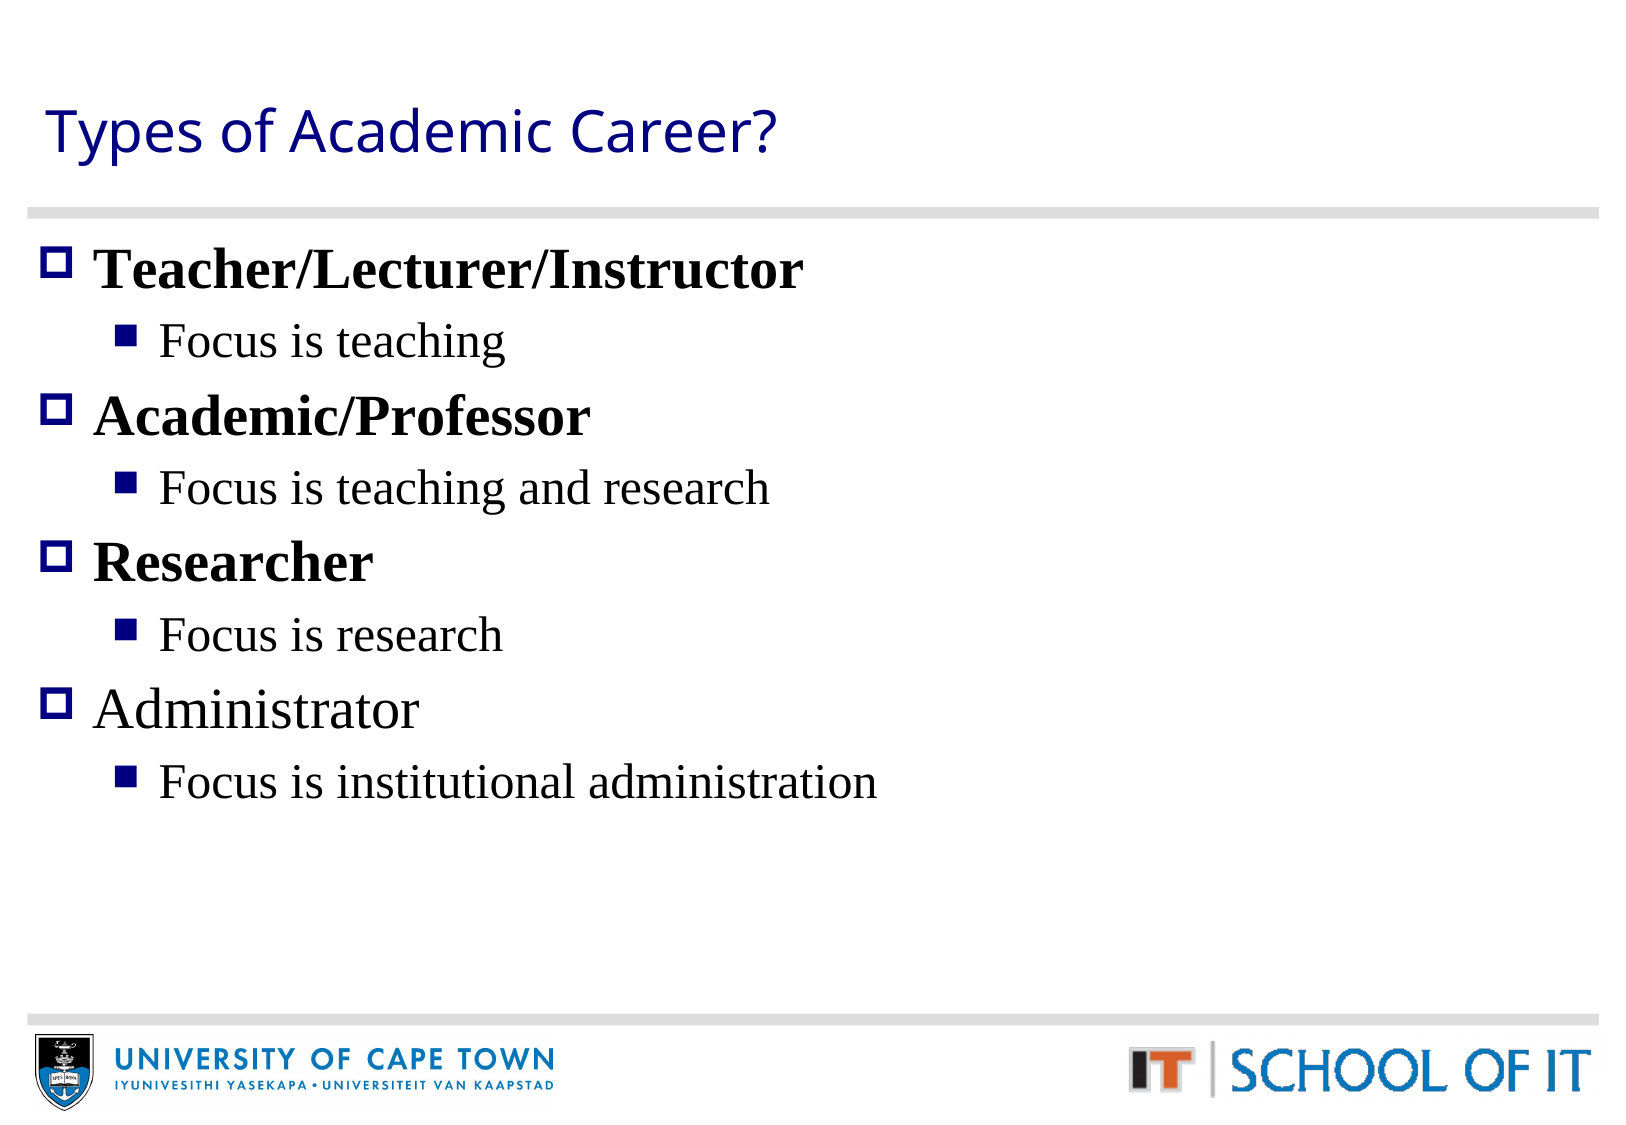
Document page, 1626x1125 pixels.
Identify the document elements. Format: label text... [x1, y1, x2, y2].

list Teacher/Lecturer/Instructor Focus is teaching Academic/Professor Focus is teaching and research Researcher Focus is research Administrator Focus is institutional administration [36, 236, 1579, 998]
title Types of Academic Career? [45, 66, 1583, 194]
picture [35, 1034, 553, 1111]
picture [1118, 1030, 1606, 1109]
